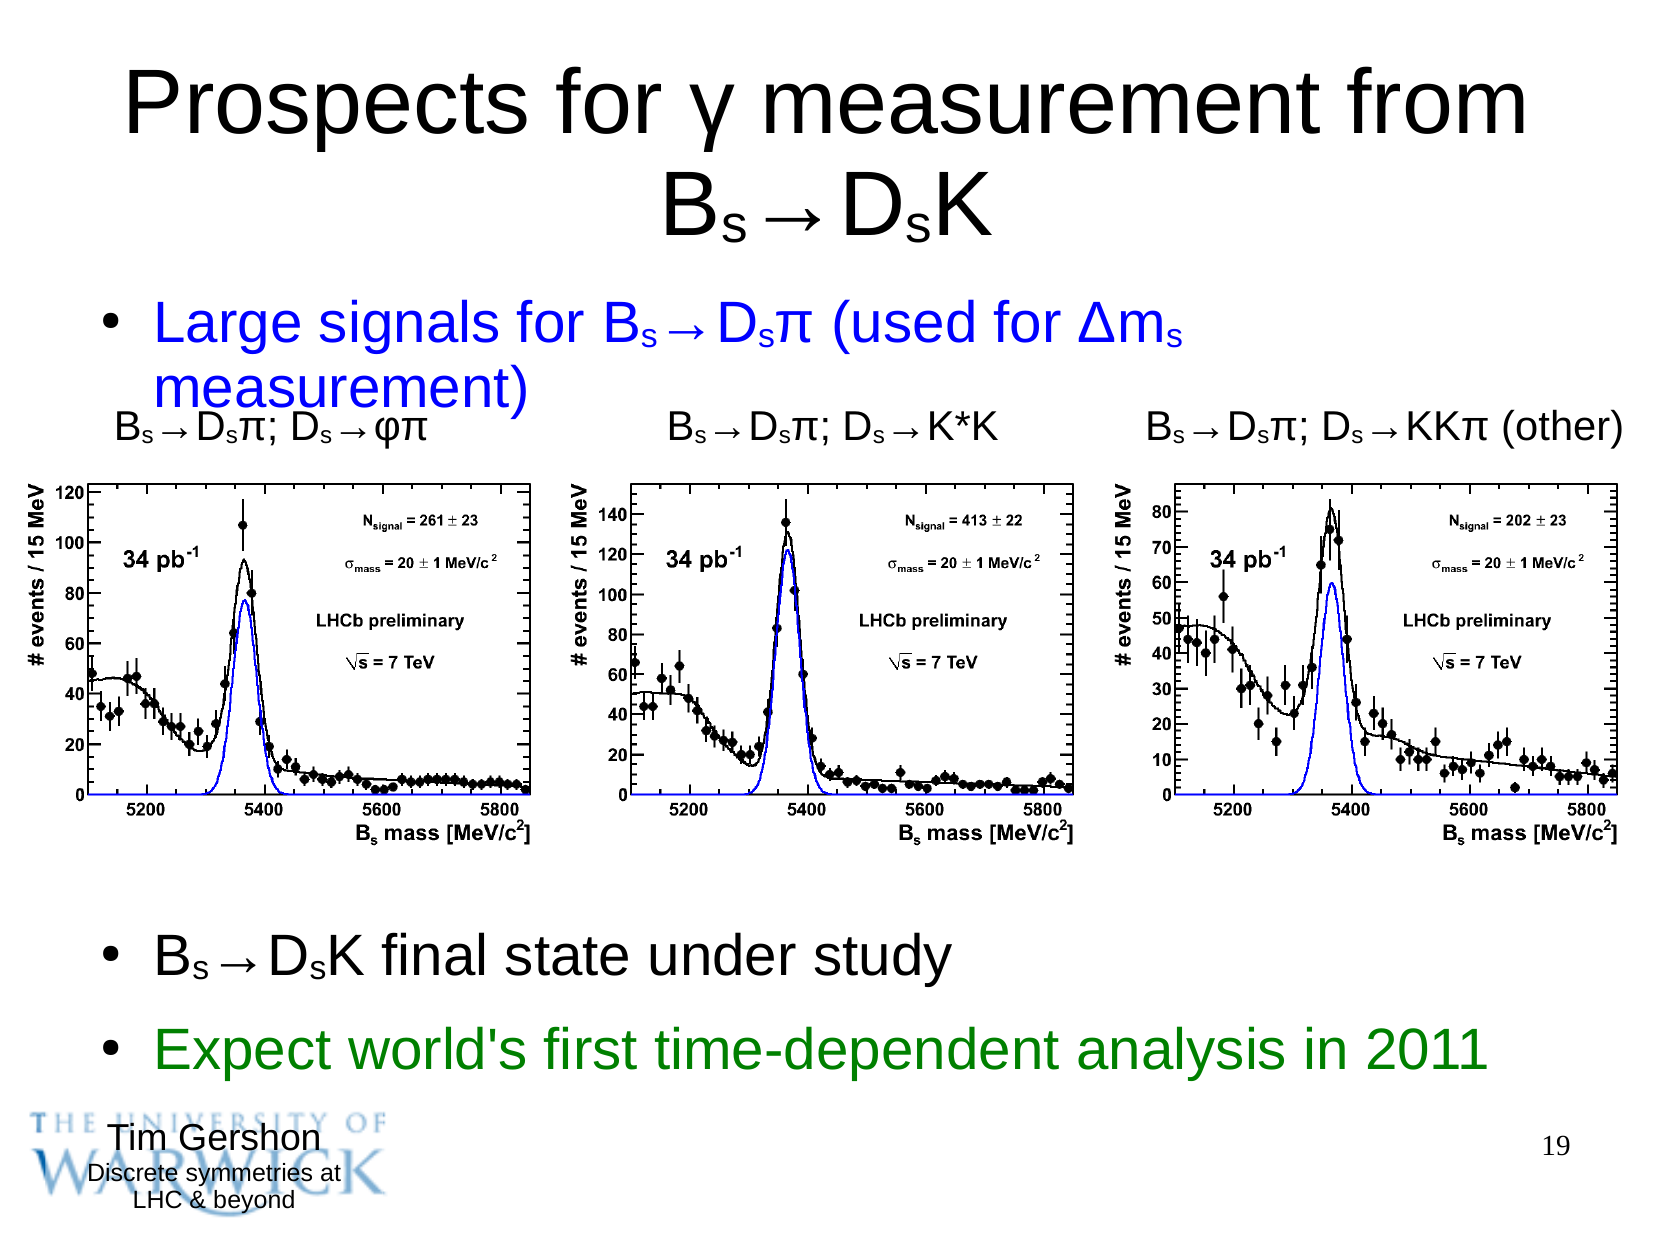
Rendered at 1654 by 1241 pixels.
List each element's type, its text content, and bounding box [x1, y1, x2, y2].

title Prospects for γ measurement from Bs→DsK [82, 35, 1571, 271]
text_box Bs→Dsπ; Ds→KKπ (other) [1116, 395, 1654, 471]
text_box Tim Gershon Discrete symmetries at LHC & beyond [45, 1108, 383, 1222]
picture [19, 1106, 406, 1232]
list Large signals for Bs→Dsπ (used for Δms measurement) Bs→DsK final state under study Expect world's first time-dependent analysis in 2011 [82, 857, 1571, 1109]
text_box Bs→Dsπ; Ds→K*K [625, 395, 1040, 471]
text_box Bs→Dsπ; Ds→φπ [64, 395, 479, 471]
picture [11, 464, 1644, 857]
list Large signals for Bs→Dsπ (used for Δms measurement) Bs→DsK final state under study Expect world's first time-dependent analysis in 2011 [82, 290, 1571, 464]
